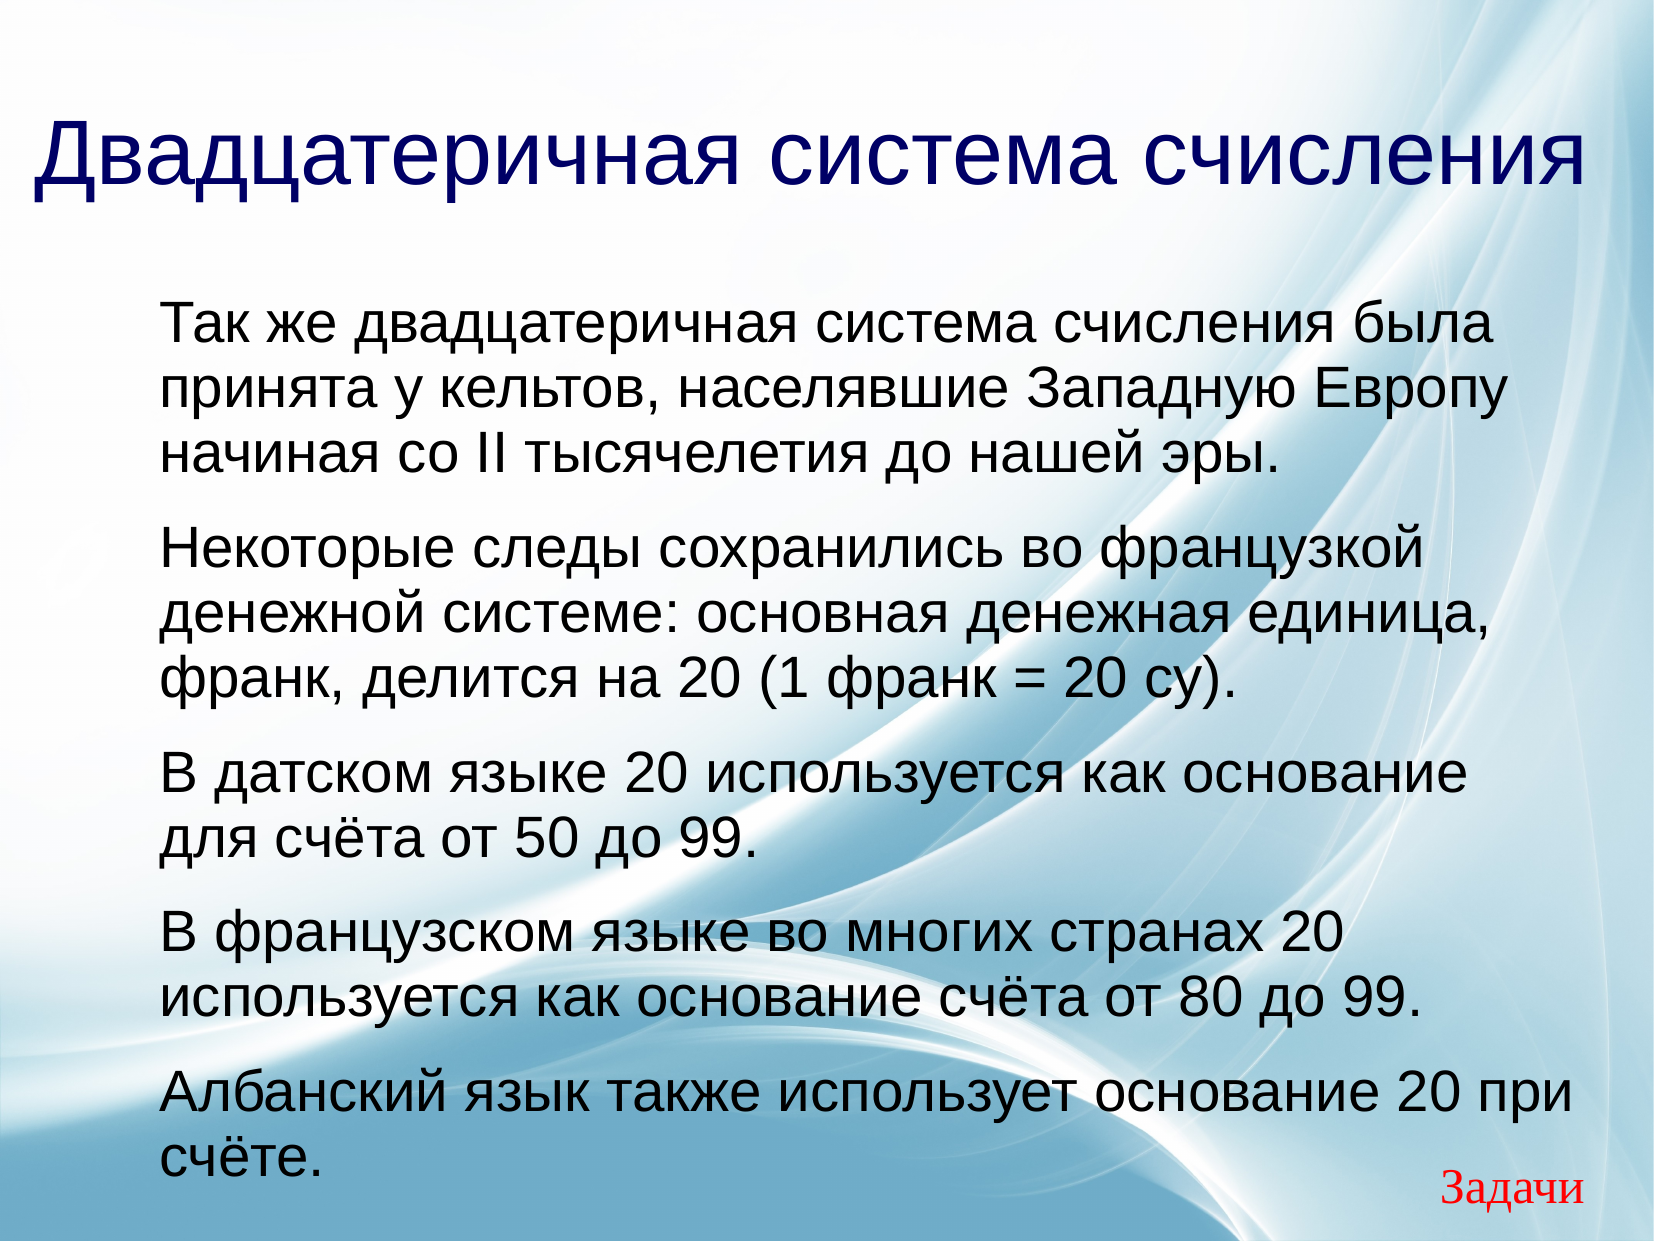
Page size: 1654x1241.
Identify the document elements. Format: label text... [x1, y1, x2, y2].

list Так же двадцатеричная система счисления была принята у кельтов, населявшие Западную Европу начиная со II тысячелетия до нашей эры. Некоторые следы сохранились во французкой денежной системе: основная денежная единица, франк, делится на 20 (1 франк = 20 су). В датском языке 20 используется как основание для счёта от 50 до 99. В французском языке во многих странах 20 используется как основание счёта от 80 до 99. Албанский язык также использует основание 20 при счёте. [88, 290, 1577, 1186]
picture [0, 0, 1654, 1241]
title Двадцатеричная система счисления [29, 49, 1595, 257]
text_box Задачи [1425, 1151, 1625, 1223]
